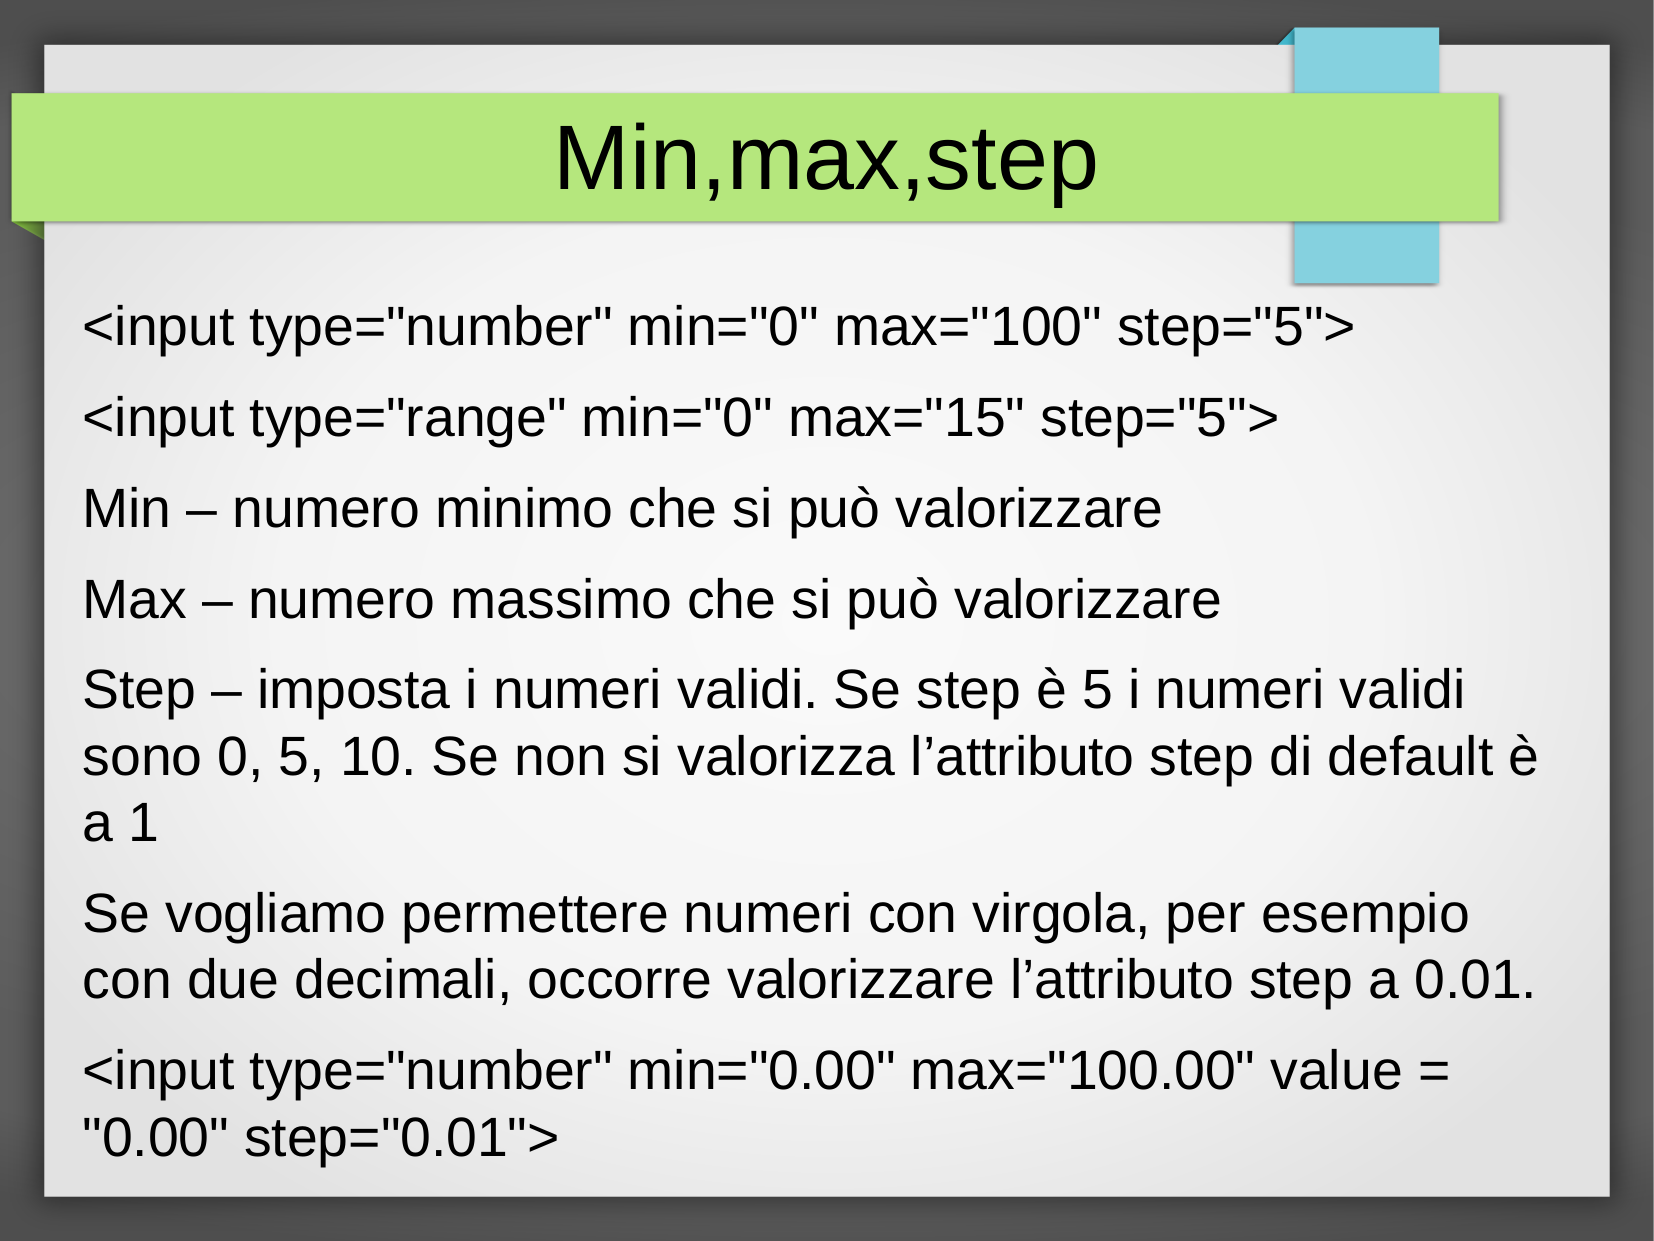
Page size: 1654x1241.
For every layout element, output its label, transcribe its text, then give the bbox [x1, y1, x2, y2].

picture [0, 0, 1654, 1241]
title Min,max,step [82, 49, 1571, 257]
list <input type="number" min="0" max="100" step="5"> <input type="range" min="0" max="15" step="5"> Min – numero minimo che si può valorizzare Max – numero massimo che si può valorizzare Step – imposta i numeri validi. Se step è 5 i numeri validi sono 0, 5, 10. Se non si valorizza l’attributo step di default è a 1 Se vogliamo permettere numeri con virgola, per esempio con due decimali, occorre valorizzare l’attributo step a 0.01. <input type="number" min="0.00" max="100.00" value = "0.00" step="0.01"> [82, 290, 1571, 1170]
